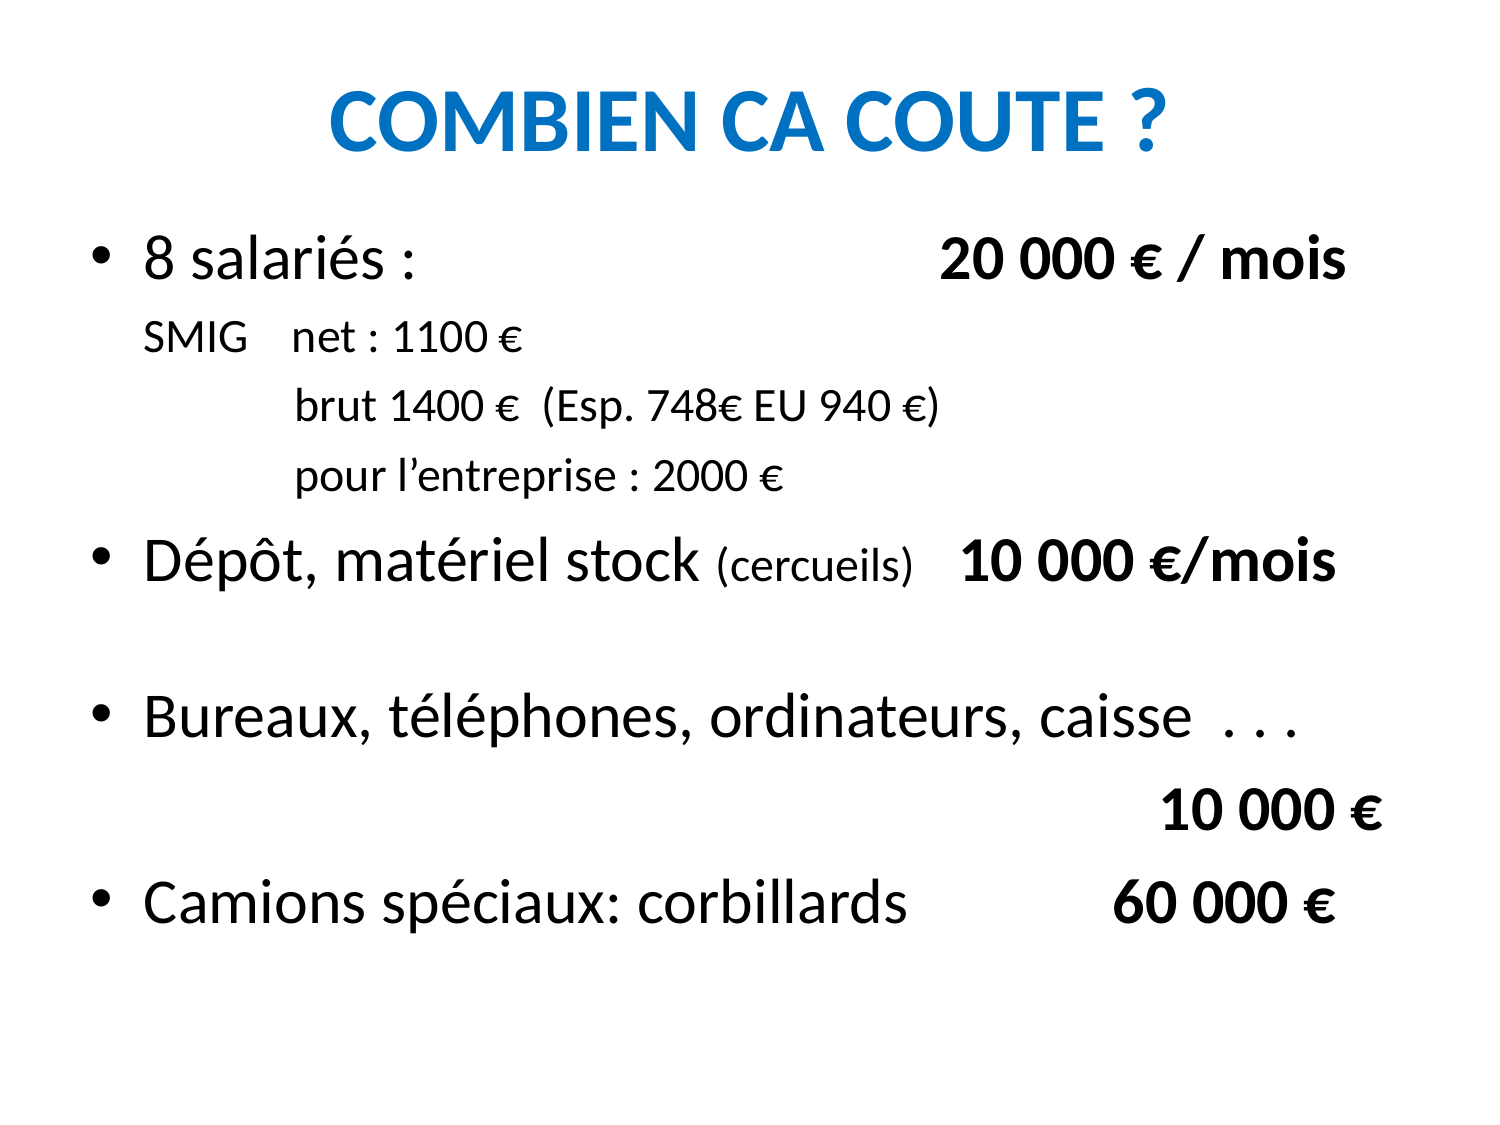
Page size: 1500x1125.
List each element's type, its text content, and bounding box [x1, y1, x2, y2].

list 8 salariés : 20 000 € / mois SMIG net : 1100 € brut 1400 € (Esp. 748€ EU 940 €) pour l’entreprise : 2000 € Dépôt, matériel stock (cercueils) 10 000 €/mois Bureaux, téléphones, ordinateurs, caisse . . . 10 000 € Camions spéciaux: corbillards 60 000 € [75, 208, 1426, 1005]
title COMBIEN CA COUTE ? [75, 45, 1426, 185]
